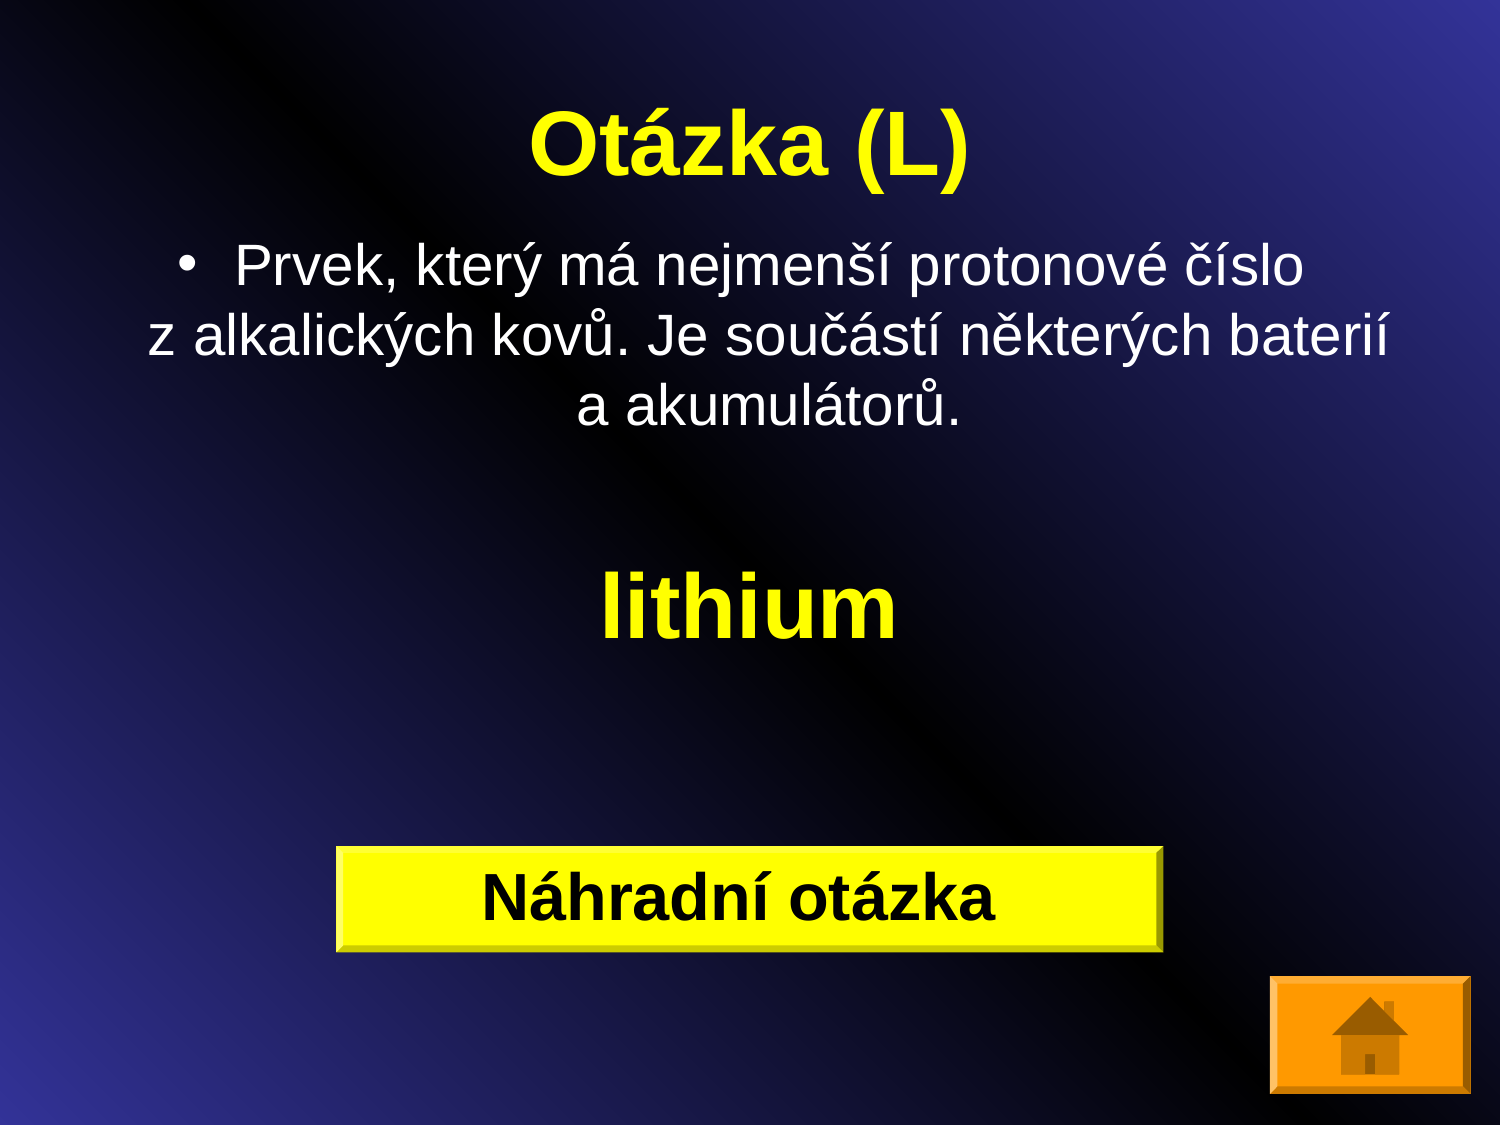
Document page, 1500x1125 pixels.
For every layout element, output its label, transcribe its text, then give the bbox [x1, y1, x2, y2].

text_box lithium [584, 538, 999, 665]
text_box Náhradní otázka [466, 846, 1022, 942]
list Prvek, který má nejmenší protonové číslo z alkalických kovů. Je součástí některých baterií a akumulátorů. [29, 220, 1471, 492]
text_box [1271, 976, 1471, 1094]
text_box [337, 846, 1164, 953]
title Otázka (L) [75, 45, 1426, 220]
